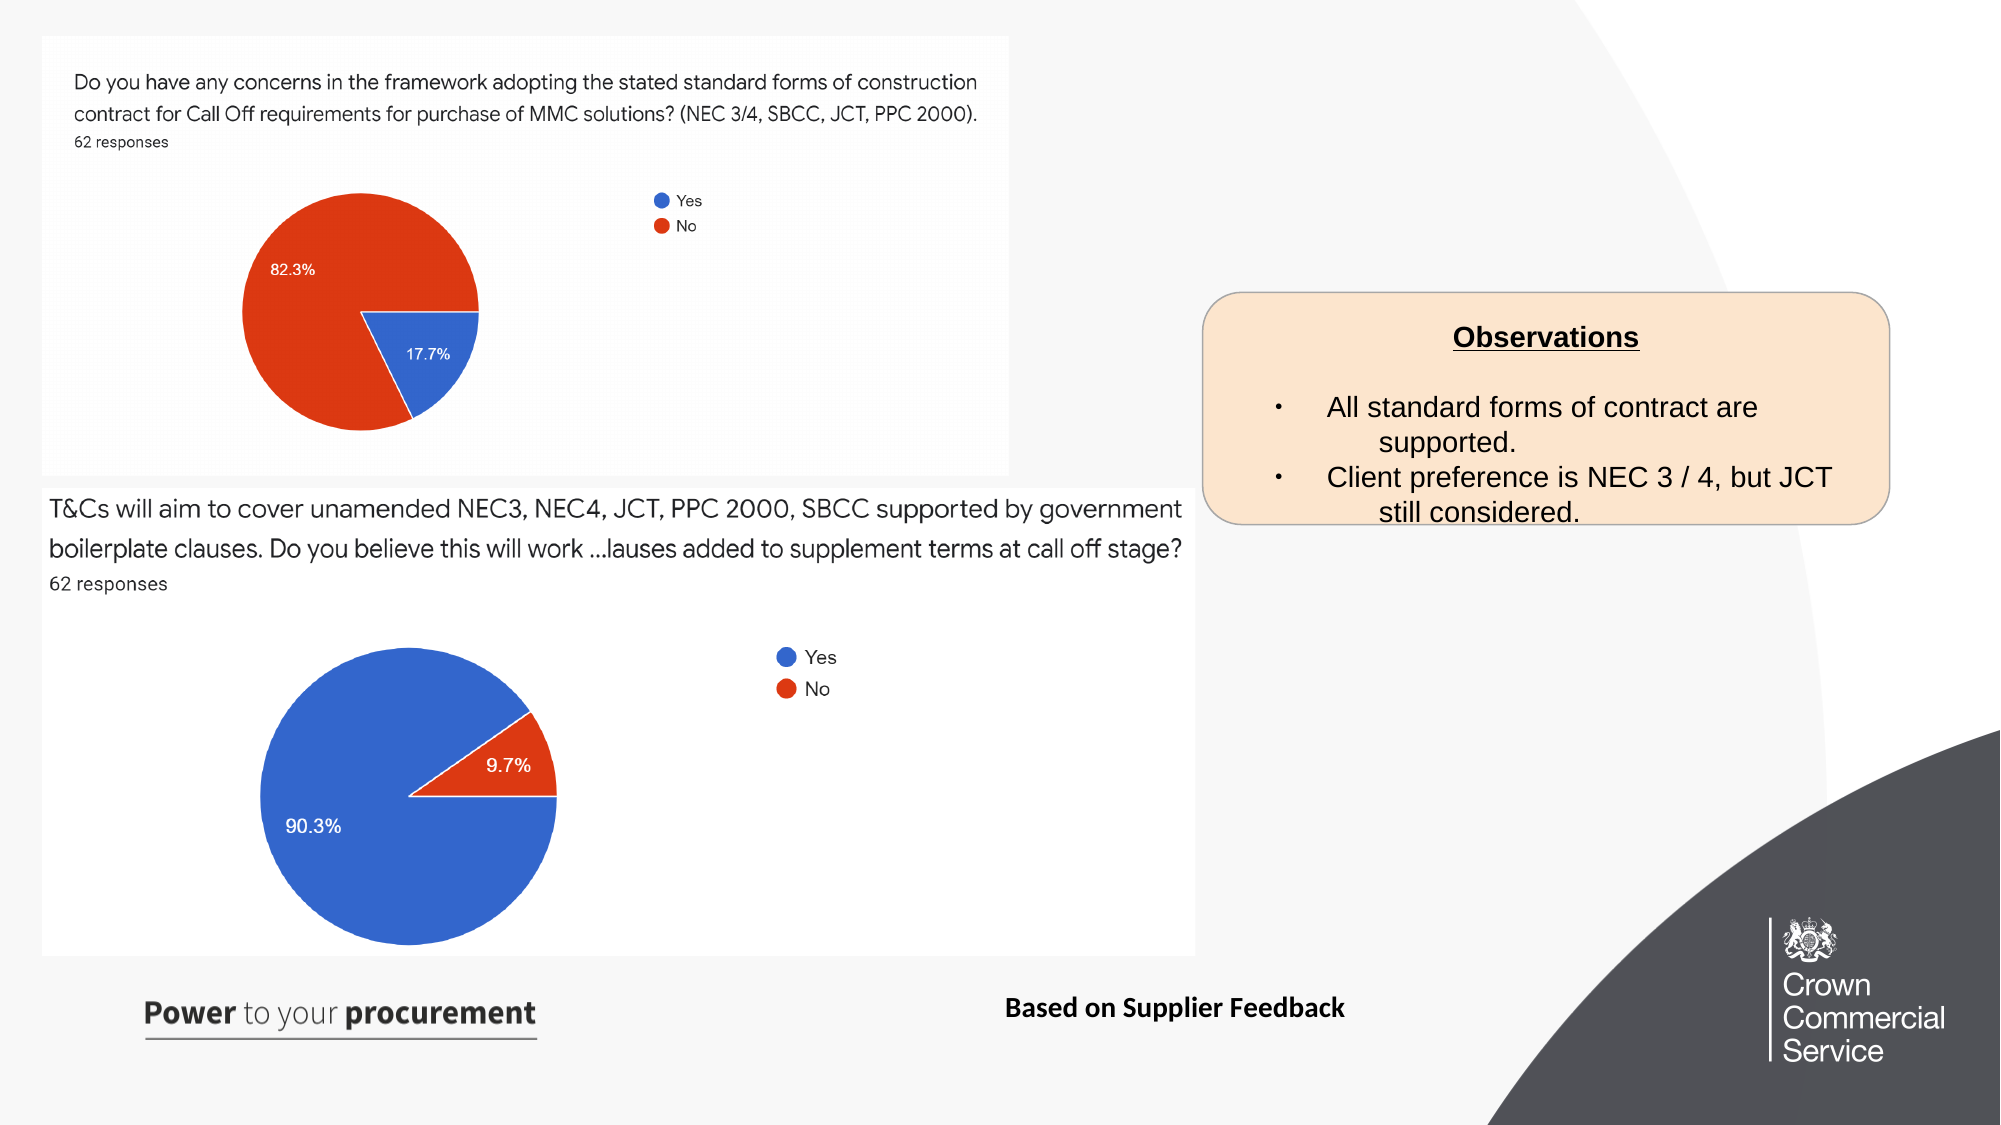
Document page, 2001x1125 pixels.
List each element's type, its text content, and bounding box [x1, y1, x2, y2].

picture [42, 36, 1009, 476]
picture [42, 488, 1196, 956]
text_box Based on Supplier Feedback [990, 972, 1489, 1039]
text_box Observations All standard forms of contract are supported. Client preference is NEC 3 / 4, but JCT still considered. [1202, 292, 1890, 525]
